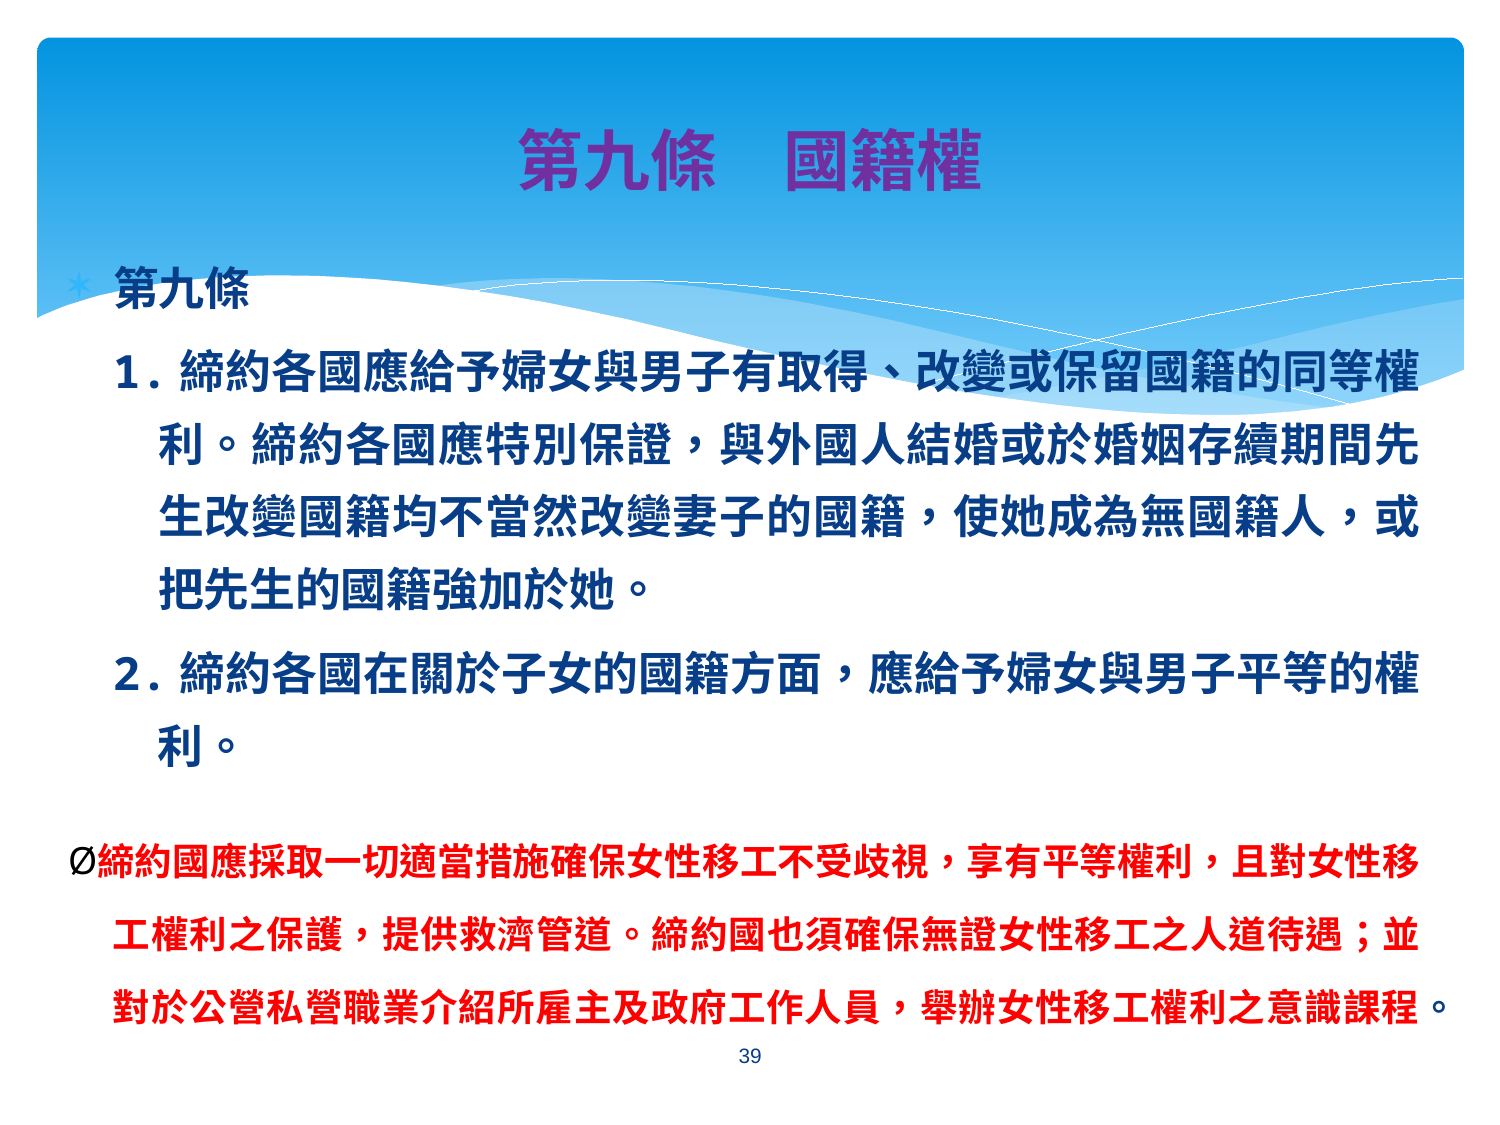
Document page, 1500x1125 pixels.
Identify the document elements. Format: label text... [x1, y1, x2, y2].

list 第九條 1.締約各國應給予婦女與男子有取得、改變或保留國籍的同等權利。締約各國應特別保證，與外國人結婚或於婚姻存續期間先生改變國籍均不當然改變妻子的國籍，使她成為無國籍人，或把先生的國籍強加於她。 2.締約各國在關於子女的國籍方面，應給予婦女與男子平等的權利。 締約國應採取一切適當措施確保女性移工不受歧視，享有平等權利，且對女性移工權利之保護，提供救濟管道。締約國也須確保無證女性移工之人道待遇；並對於公營私營職業介紹所雇主及政府工作人員，舉辦女性移工權利之意識課程。 [53, 262, 1436, 1051]
title 第九條 國籍權 [75, 55, 1426, 262]
text_box 39 [654, 1025, 846, 1086]
